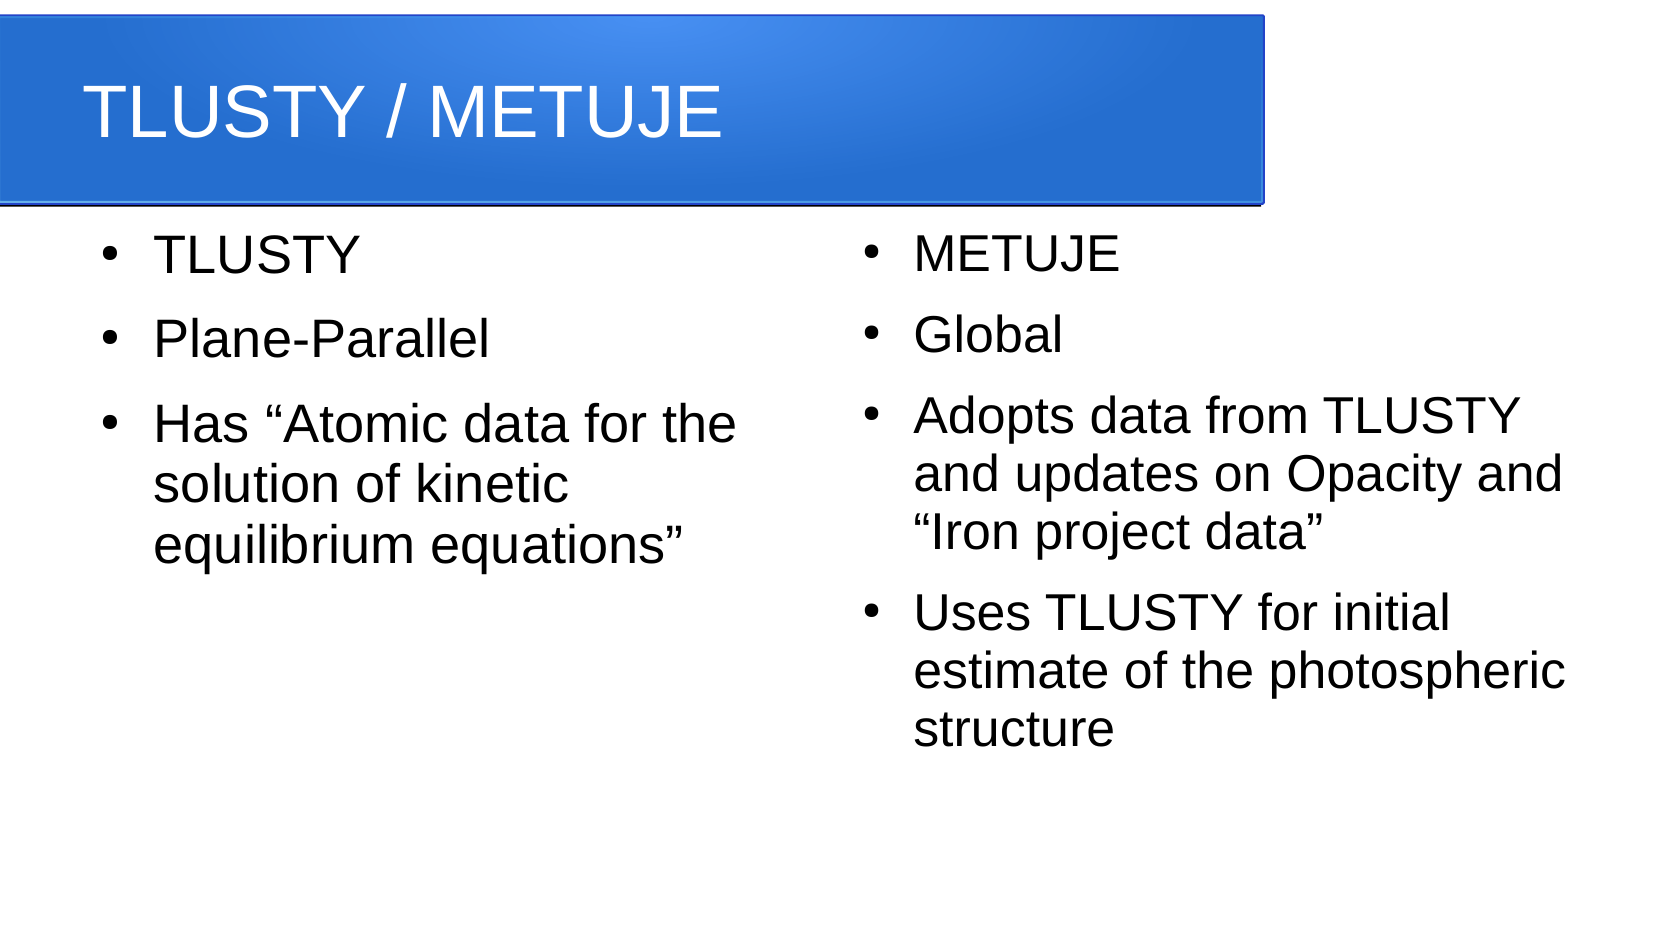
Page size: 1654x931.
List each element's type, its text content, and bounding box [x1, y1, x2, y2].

list TLUSTY Plane-Parallel Has “Atomic data for the solution of kinetic equilibrium equations” [82, 224, 809, 764]
list METUJE Global Adopts data from TLUSTY and updates on Opacity and “Iron project data” Uses TLUSTY for initial estimate of the photospheric structure [845, 224, 1572, 764]
title TLUSTY / METUJE [82, 35, 1235, 189]
